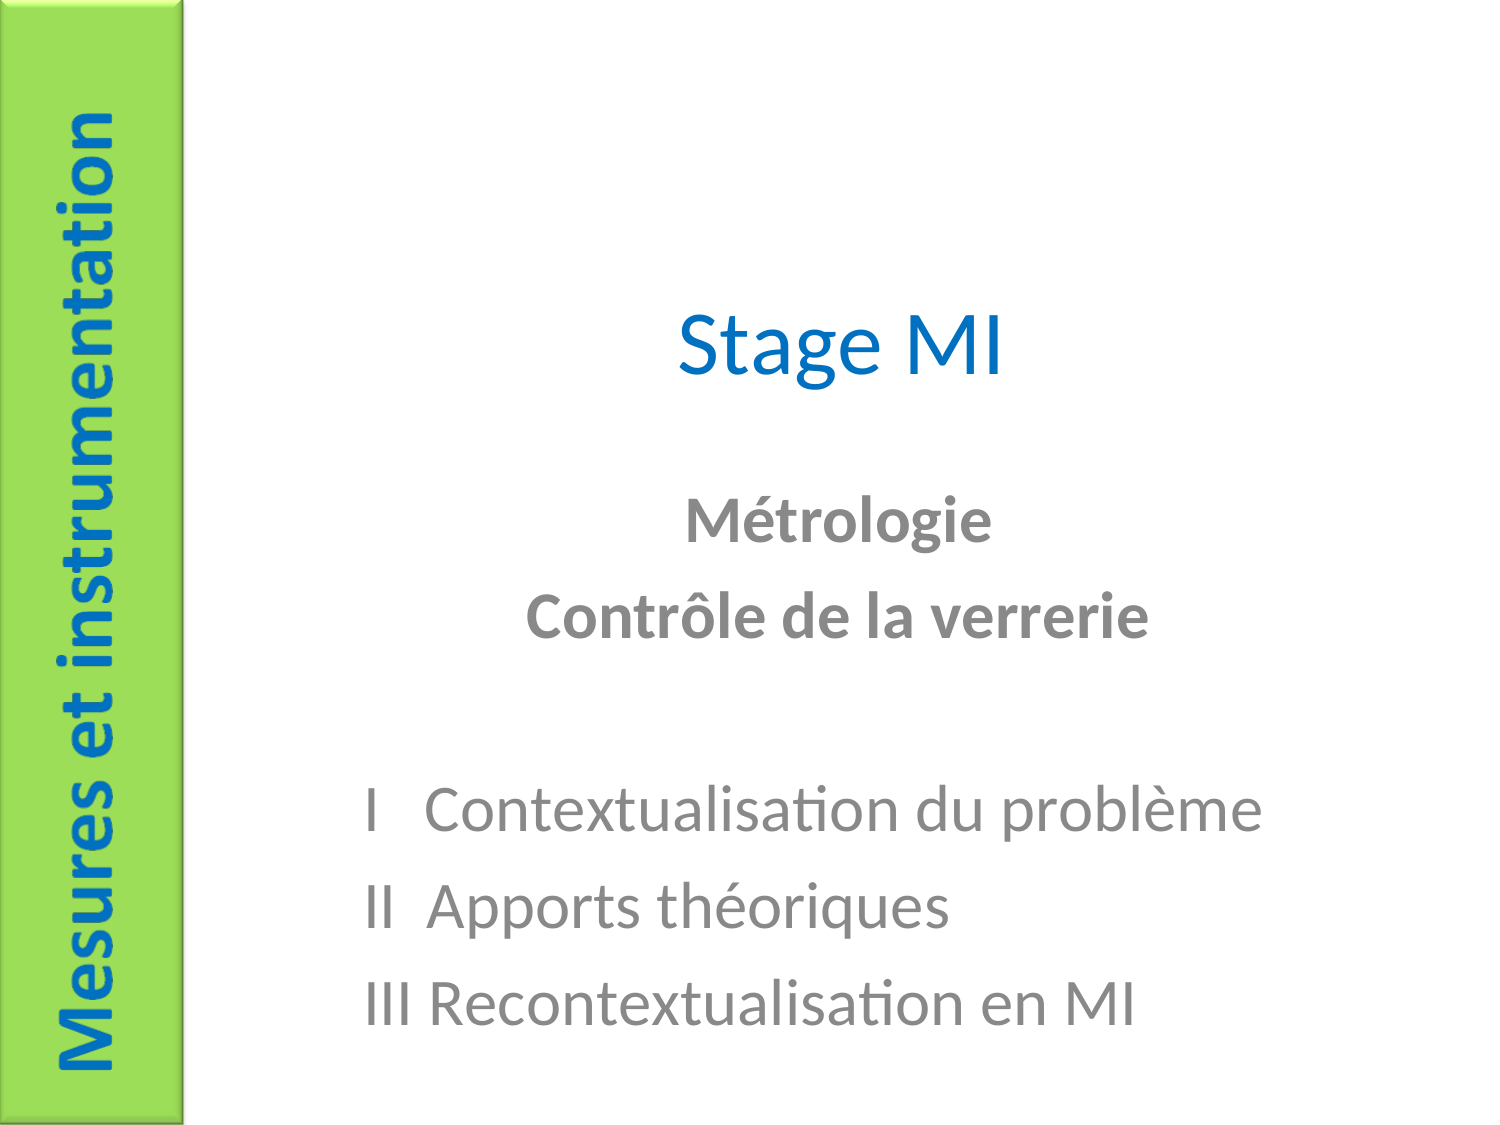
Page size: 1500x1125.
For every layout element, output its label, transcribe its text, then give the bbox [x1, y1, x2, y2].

title Stage MI [192, 207, 1500, 468]
picture [0, 0, 192, 1125]
text_box Métrologie Contrôle de la verrerie I Contextualisation du problème II Apports théoriques III Recontextualisation en MI [348, 467, 1329, 1071]
